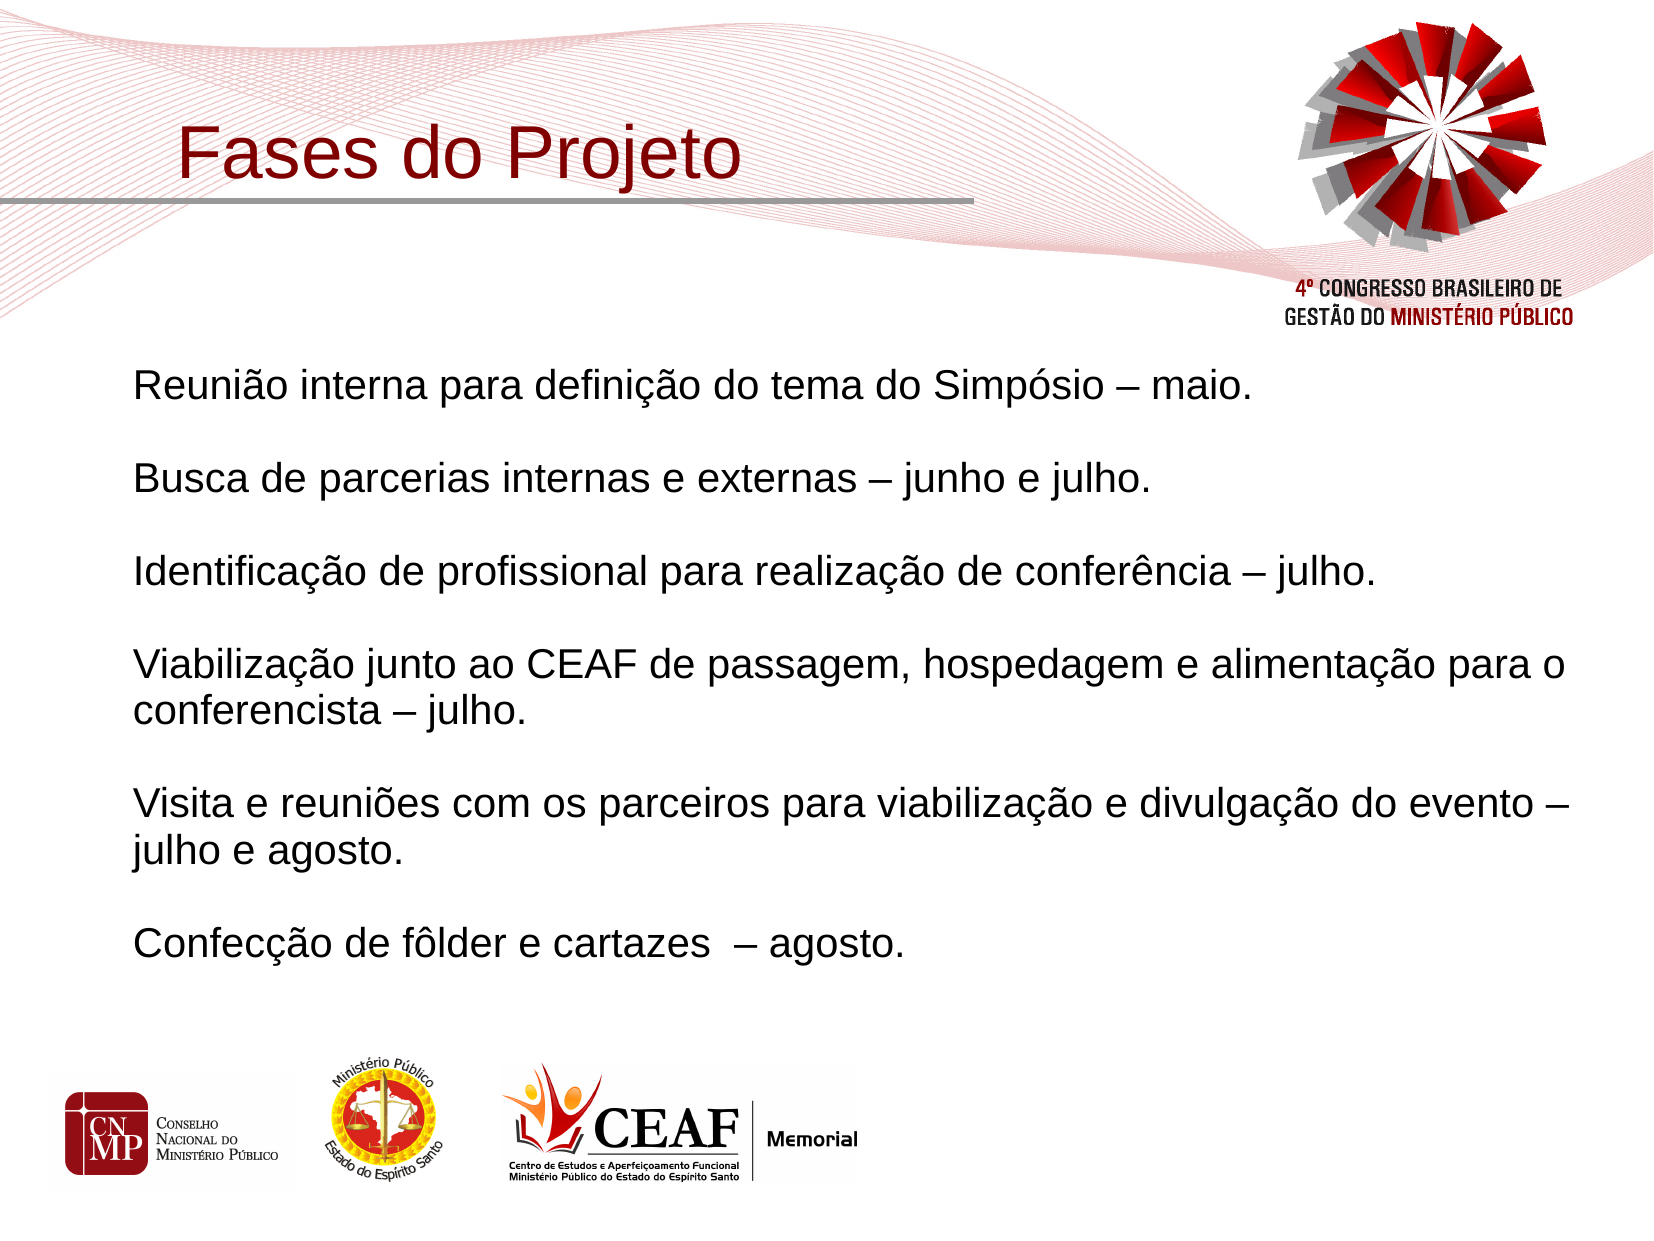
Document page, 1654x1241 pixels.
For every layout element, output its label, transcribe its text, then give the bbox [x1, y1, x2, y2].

text_box Reunião interna para definição do tema do Simpósio – maio. Busca de parcerias internas e externas – junho e julho. Identificação de profissional para realização de conferência – julho. Viabilização junto ao CEAF de passagem, hospedagem e alimentação para o conferencista – julho. Visita e reuniões com os parceiros para viabilização e divulgação do evento – julho e agosto. Confecção de fôlder e cartazes – agosto. [118, 354, 1595, 1150]
picture [0, 9, 1654, 325]
picture [501, 1062, 857, 1182]
picture [47, 1074, 296, 1193]
picture [324, 1057, 443, 1182]
text_box Fases do Projeto [0, 88, 975, 206]
